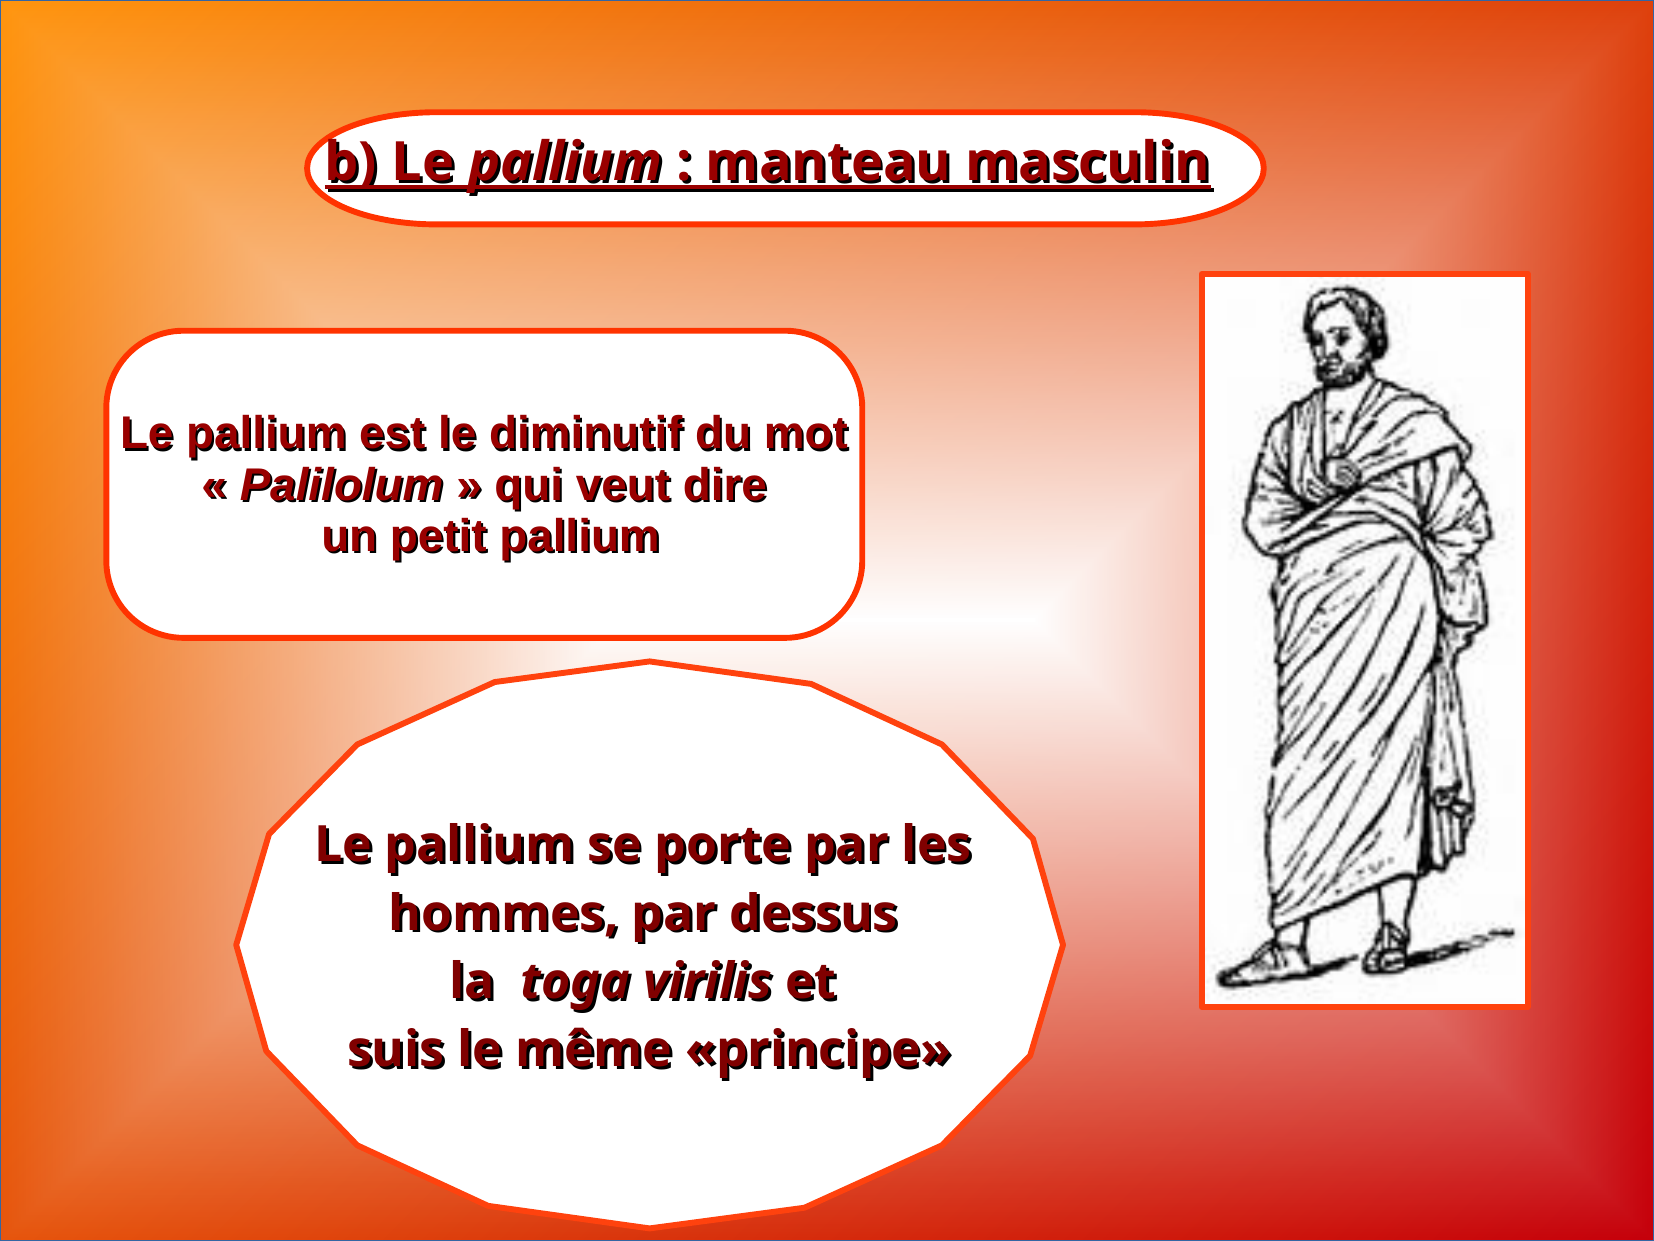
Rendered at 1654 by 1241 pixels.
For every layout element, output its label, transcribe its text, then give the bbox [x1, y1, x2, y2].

picture [1204, 276, 1525, 1004]
text_box Le pallium se porte par les hommes, par dessus la toga virilis et suis le même «principe» [236, 661, 1064, 1229]
text_box b) Le pallium : manteau masculin [307, 112, 1264, 225]
text_box Le pallium est le diminutif du mot « Palilolum » qui veut dire un petit pallium [106, 330, 863, 638]
text_box [0, 0, 1654, 1241]
